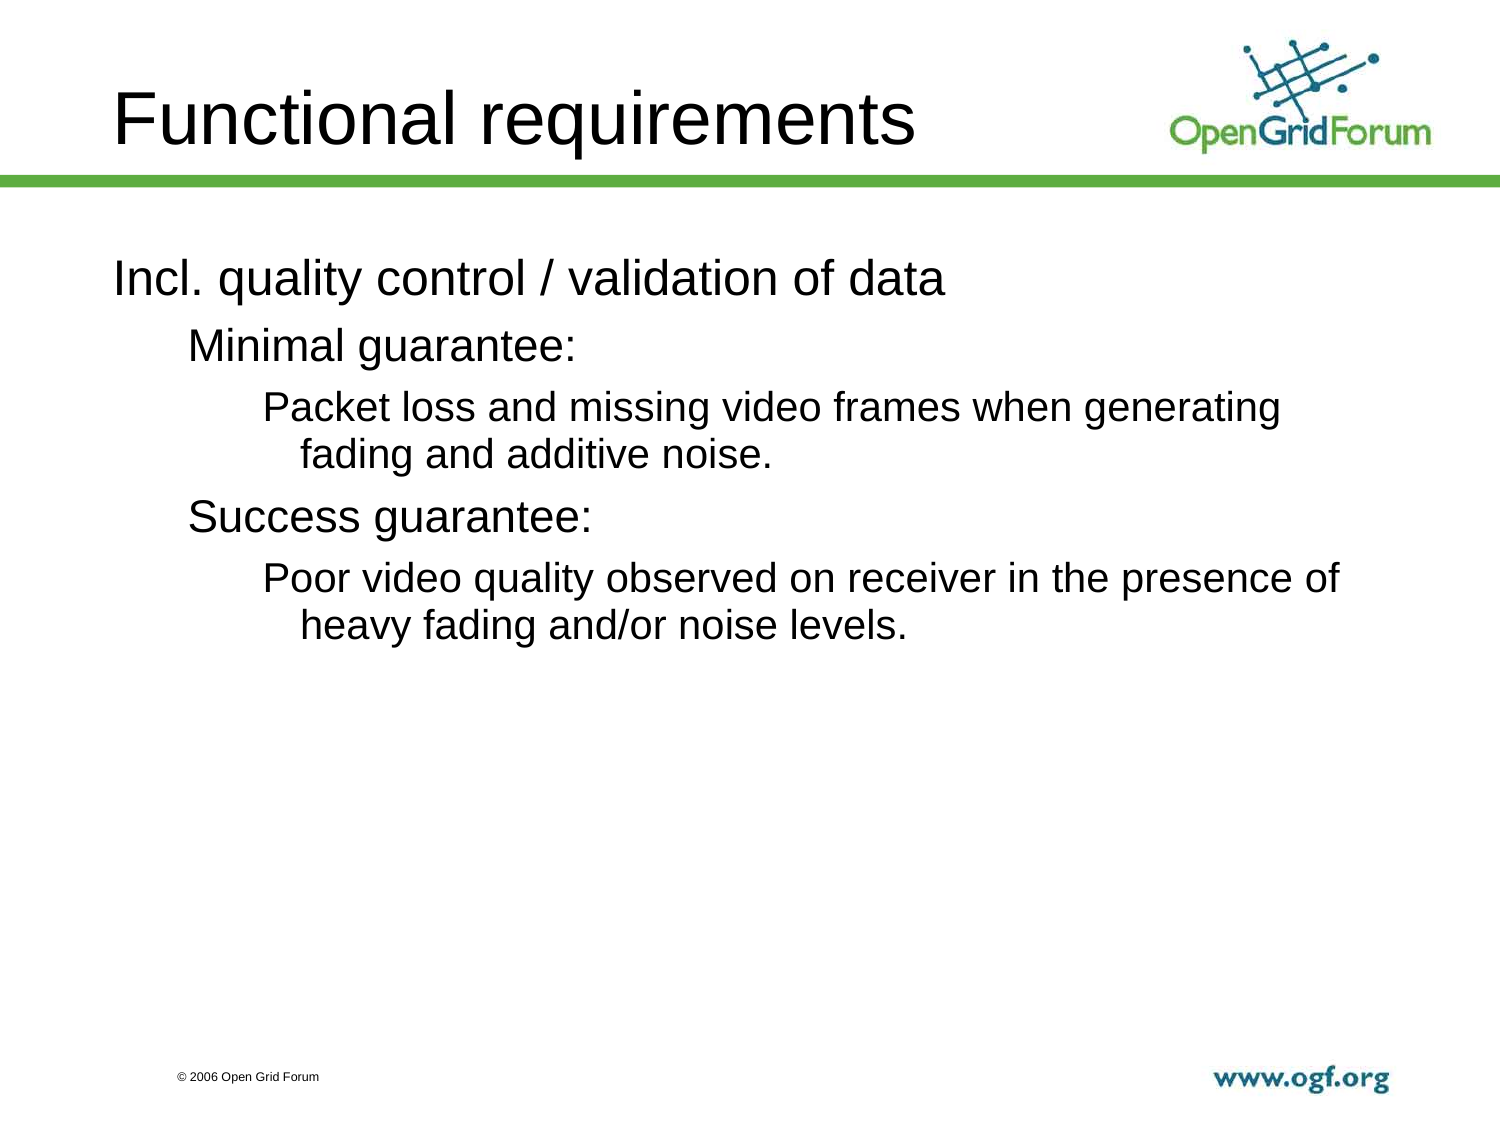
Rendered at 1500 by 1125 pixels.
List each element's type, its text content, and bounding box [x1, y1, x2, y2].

picture [0, 0, 1500, 174]
list Incl. quality control / validation of data Minimal guarantee: Packet loss and missing video frames when generating fading and additive noise. Success guarantee: Poor video quality observed on receiver in the presence of heavy fading and/or noise levels. [112, 249, 1388, 649]
picture [0, 188, 1500, 1125]
title Functional requirements [112, 23, 1388, 215]
